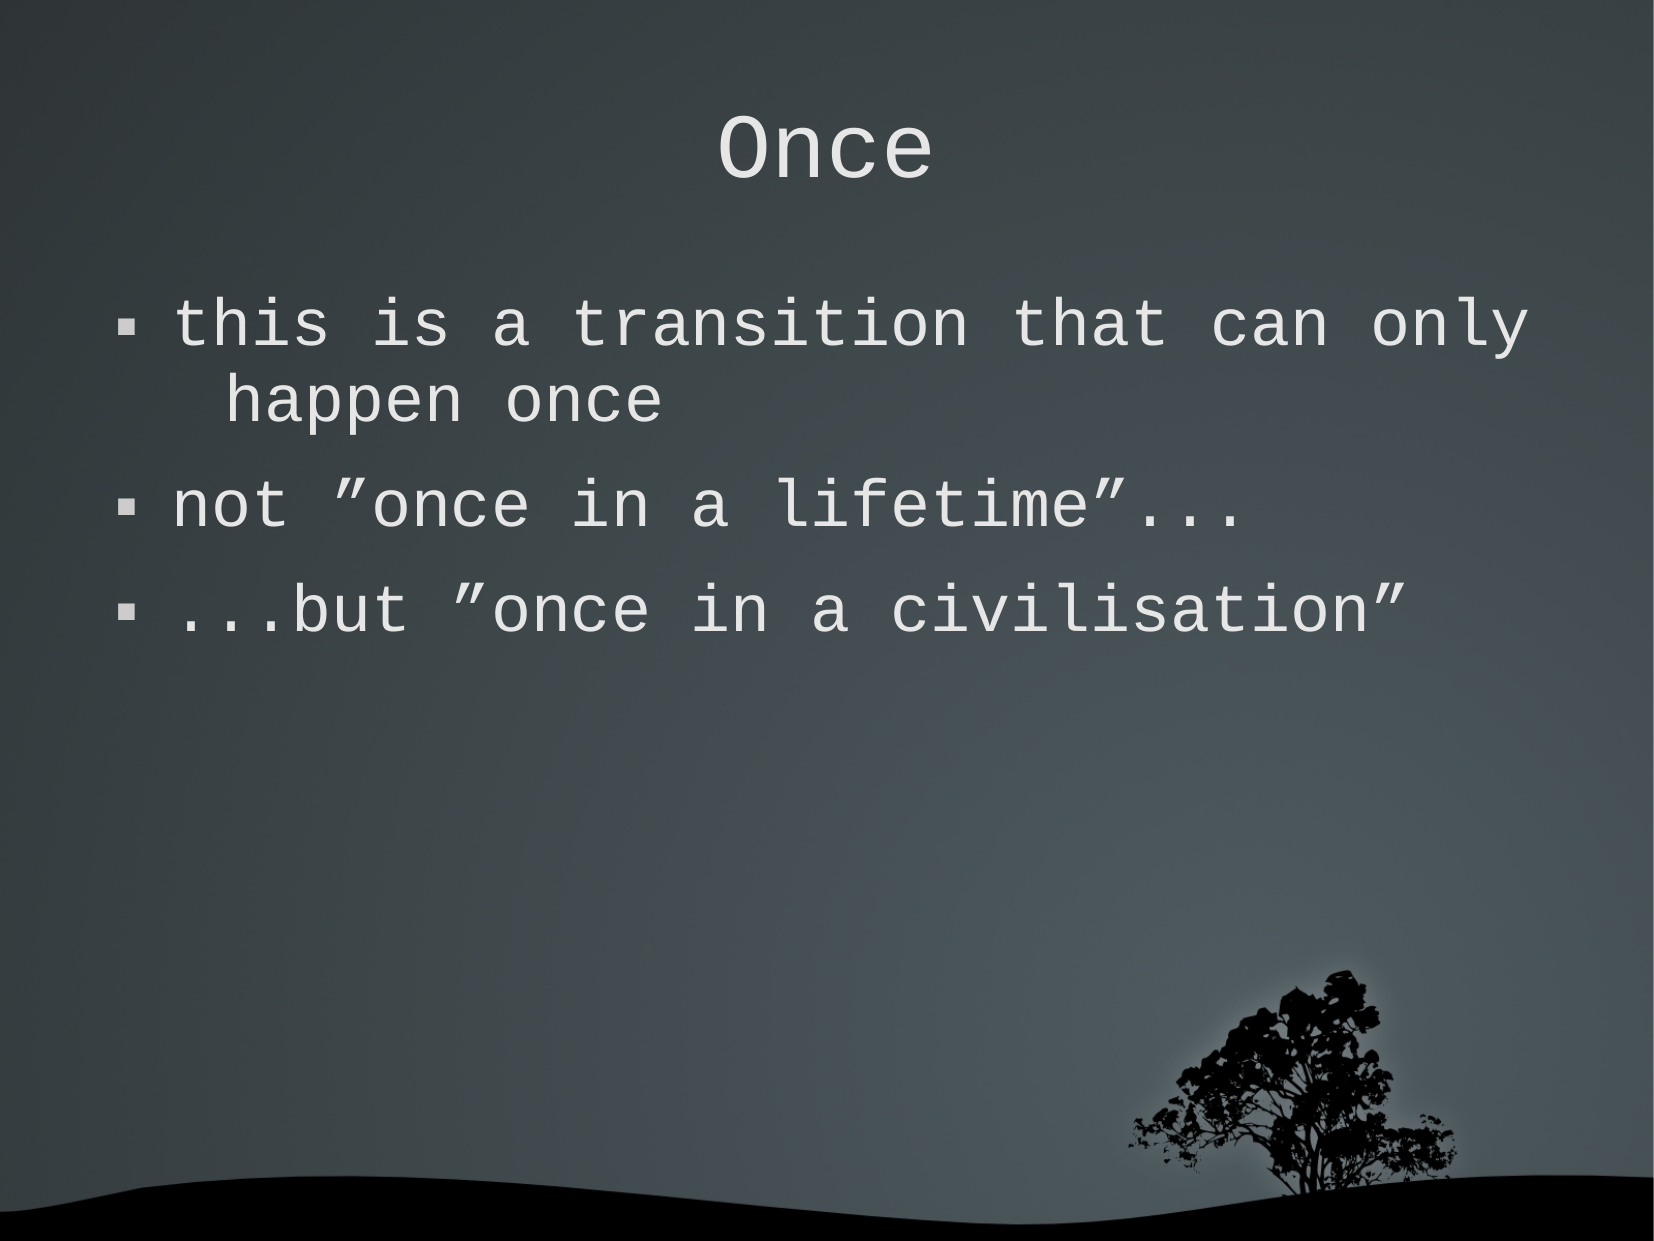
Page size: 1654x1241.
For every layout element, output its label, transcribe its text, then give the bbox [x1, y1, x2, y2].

picture [0, 0, 1654, 1241]
list this is a transition that can only happen once not ”once in a lifetime”... ...but ”once in a civilisation” [82, 290, 1571, 1094]
title Once [82, 56, 1571, 250]
